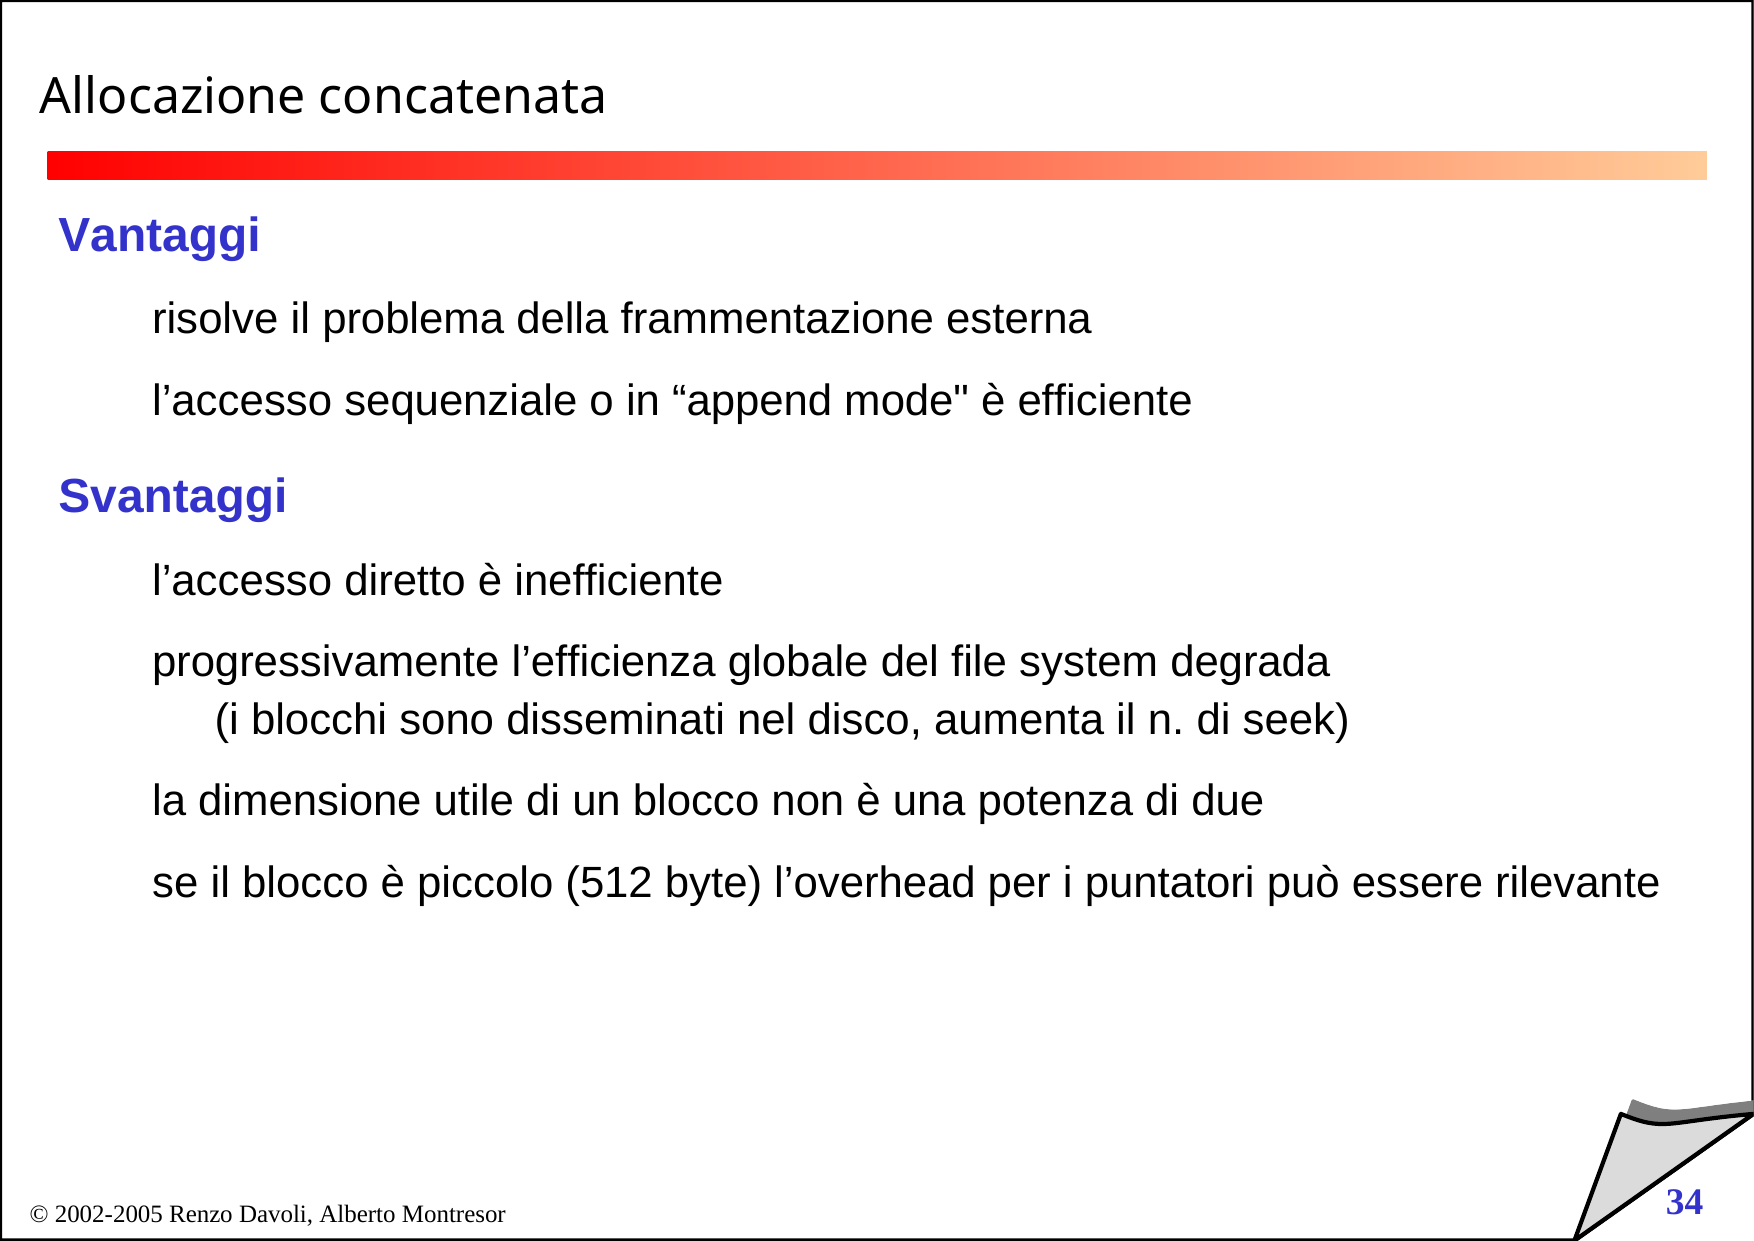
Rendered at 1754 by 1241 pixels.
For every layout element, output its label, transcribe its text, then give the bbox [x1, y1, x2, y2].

title Allocazione concatenata [40, 49, 1713, 144]
text_box 6-11 [1074, 152, 1078, 179]
text_box Start [1469, 152, 1474, 179]
list Vantaggi risolve il problema della frammentazione esterna l’accesso sequenziale o in “append mode" è efficiente Svantaggi l’accesso diretto è inefficiente progressivamente l’efficienza globale del file system degrada (i blocchi sono disseminati nel disco, aumenta il n. di seek) la dimensione utile di un blocco non è una potenza di due se il blocco è piccolo (512 byte) l’overhead per i puntatori può essere rilevante [58, 206, 1695, 1041]
